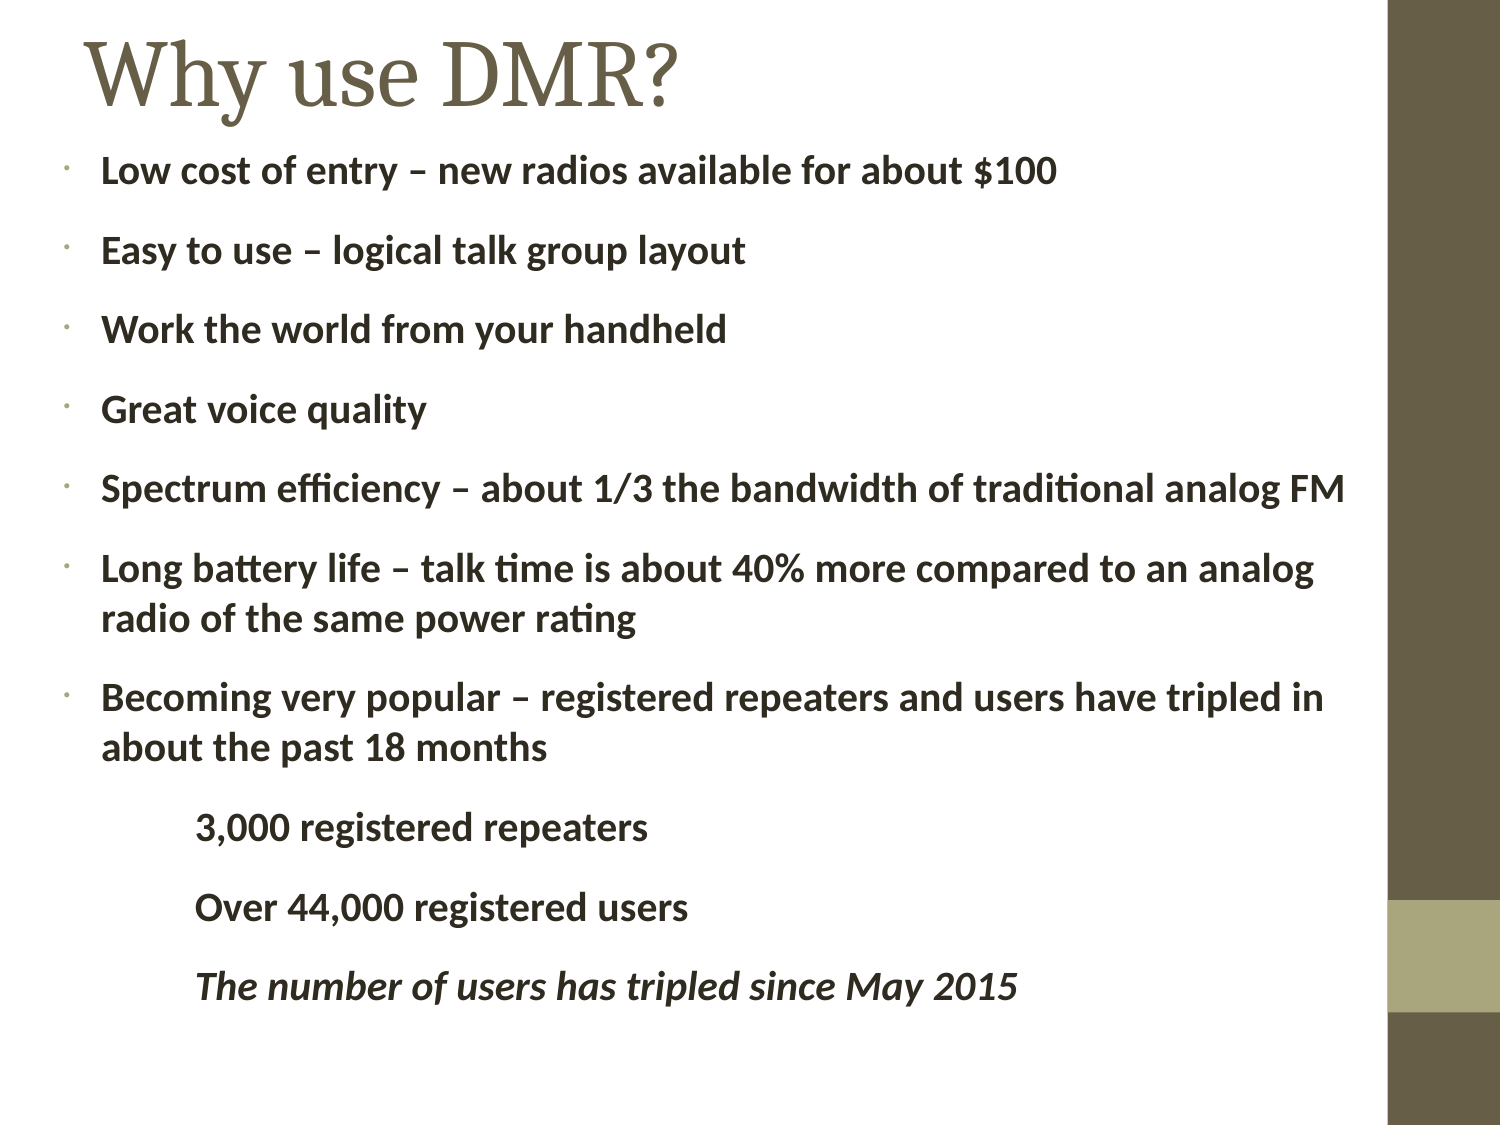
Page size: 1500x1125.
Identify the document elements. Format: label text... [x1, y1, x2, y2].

list Low cost of entry – new radios available for about $100 Easy to use – logical talk group layout Work the world from your handheld Great voice quality Spectrum efficiency – about 1/3 the bandwidth of traditional analog FM Long battery life – talk time is about 40% more compared to an analog radio of the same power rating Becoming very popular – registered repeaters and users have tripled in about the past 18 months 3,000 registered repeaters Over 44,000 registered users The number of users has tripled since May 2015 [30, 135, 1381, 1081]
title Why use DMR? [69, 3, 1320, 124]
